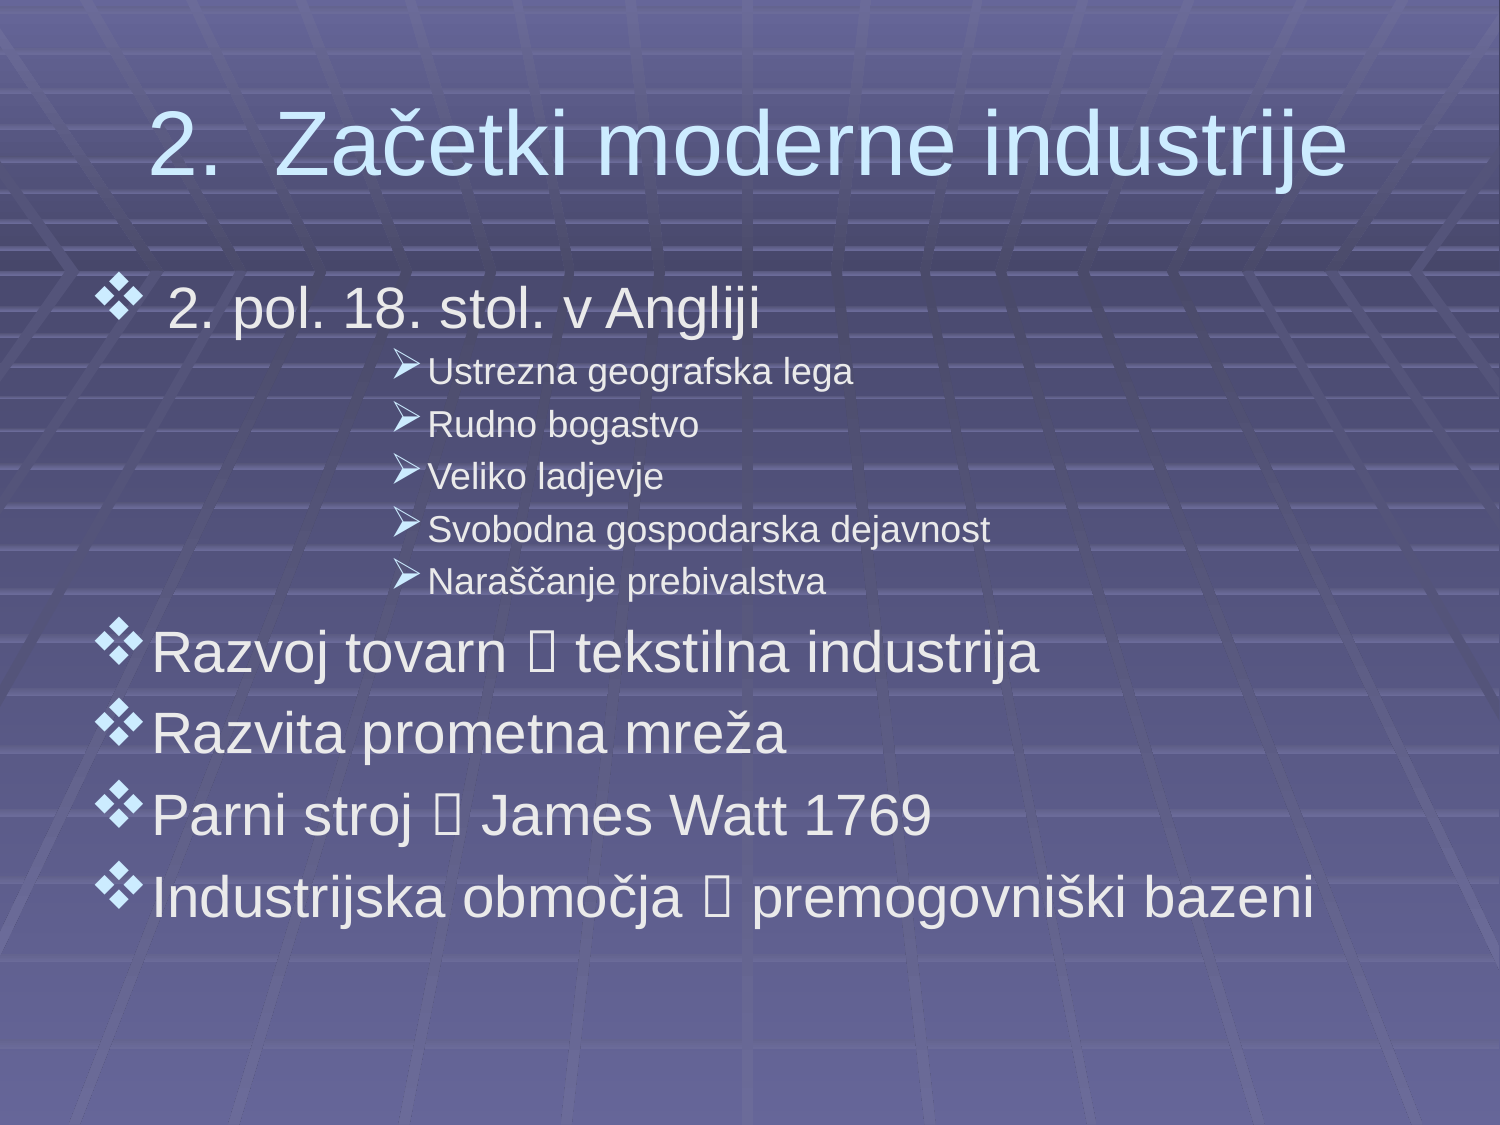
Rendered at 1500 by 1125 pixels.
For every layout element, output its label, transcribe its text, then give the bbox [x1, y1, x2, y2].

title 2. Začetki moderne industrije [74, 44, 1425, 233]
list 2. pol. 18. stol. v Angliji Ustrezna geografska lega Rudno bogastvo Veliko ladjevje Svobodna gospodarska dejavnost Naraščanje prebivalstva Razvoj tovarn  tekstilna industrija Razvita prometna mreža Parni stroj  James Watt 1769 Industrijska območja  premogovniški bazeni [74, 262, 1425, 1000]
